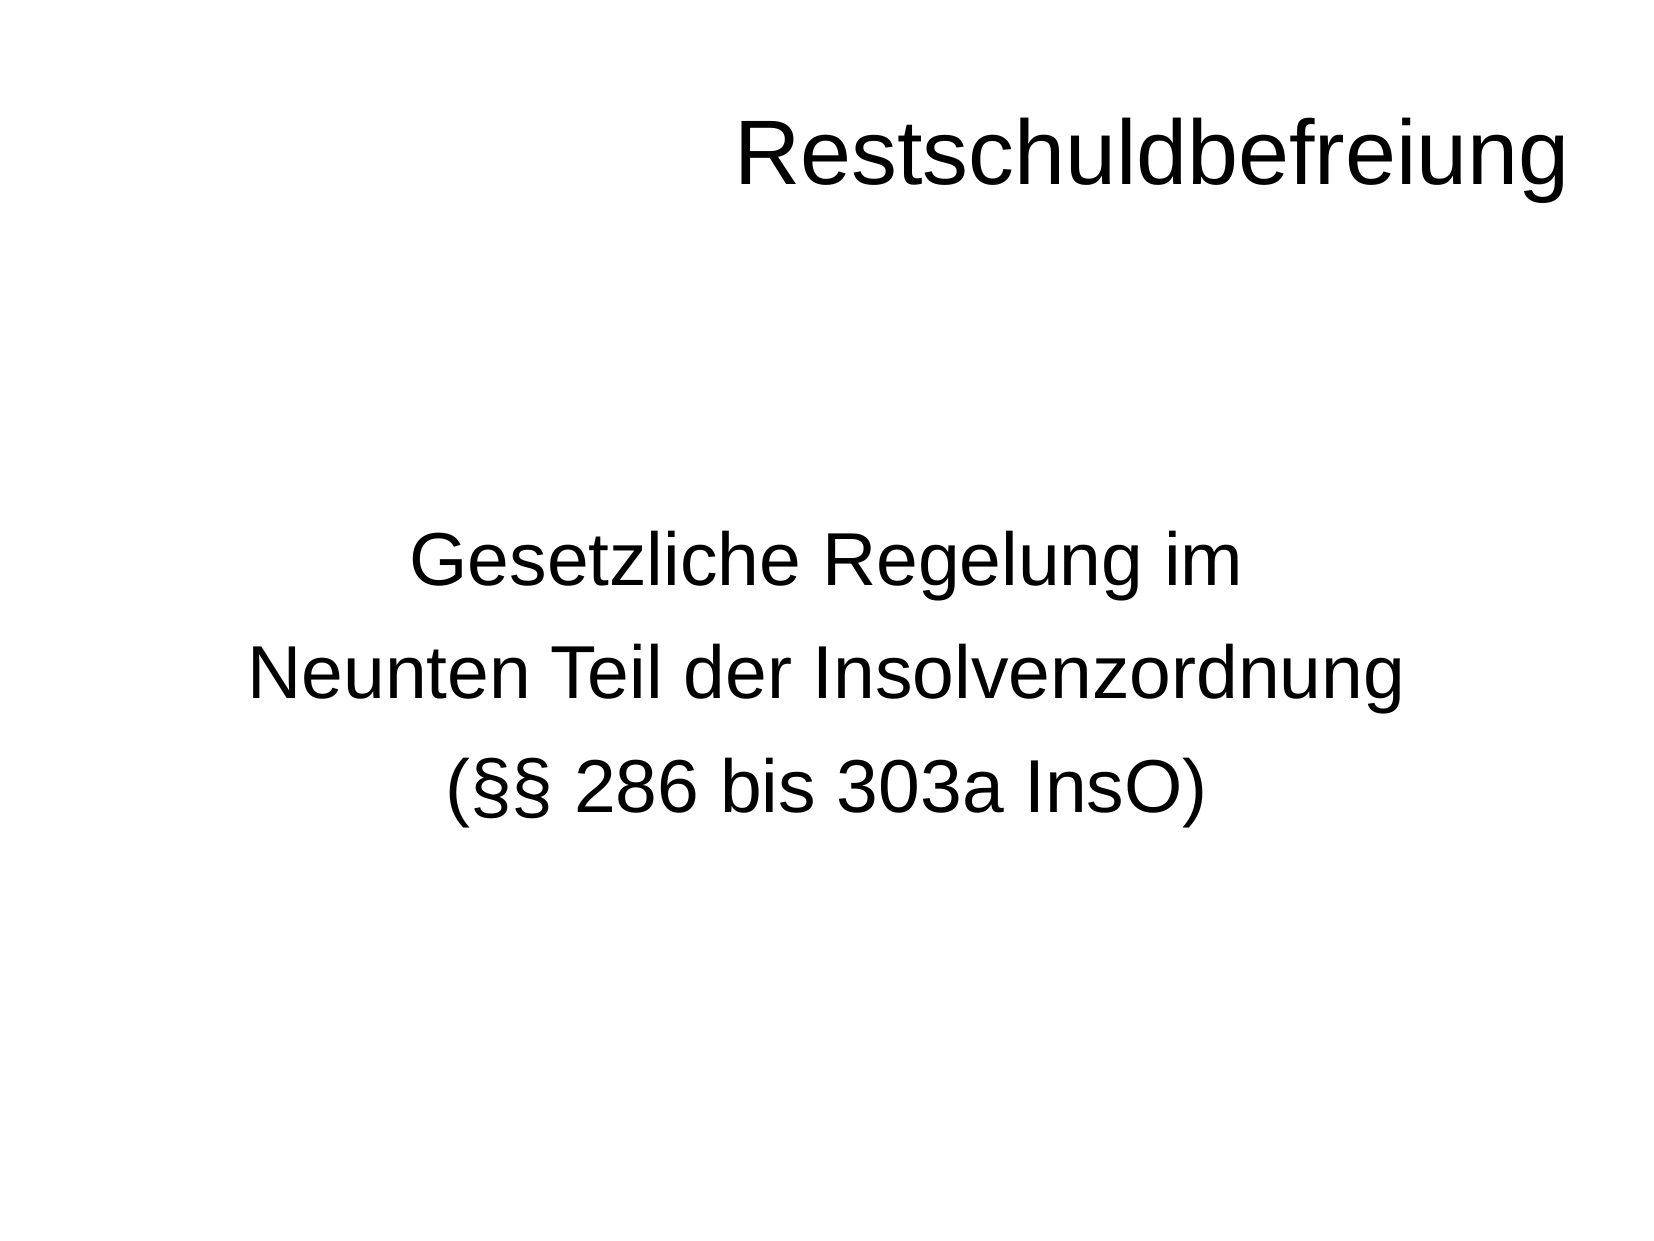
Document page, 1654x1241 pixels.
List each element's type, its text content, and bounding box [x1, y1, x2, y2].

list Gesetzliche Regelung im Neunten Teil der Insolvenzordnung (§§ 286 bis 303a InsO) [82, 290, 1571, 1109]
title Restschuldbefreiung [82, 49, 1571, 257]
